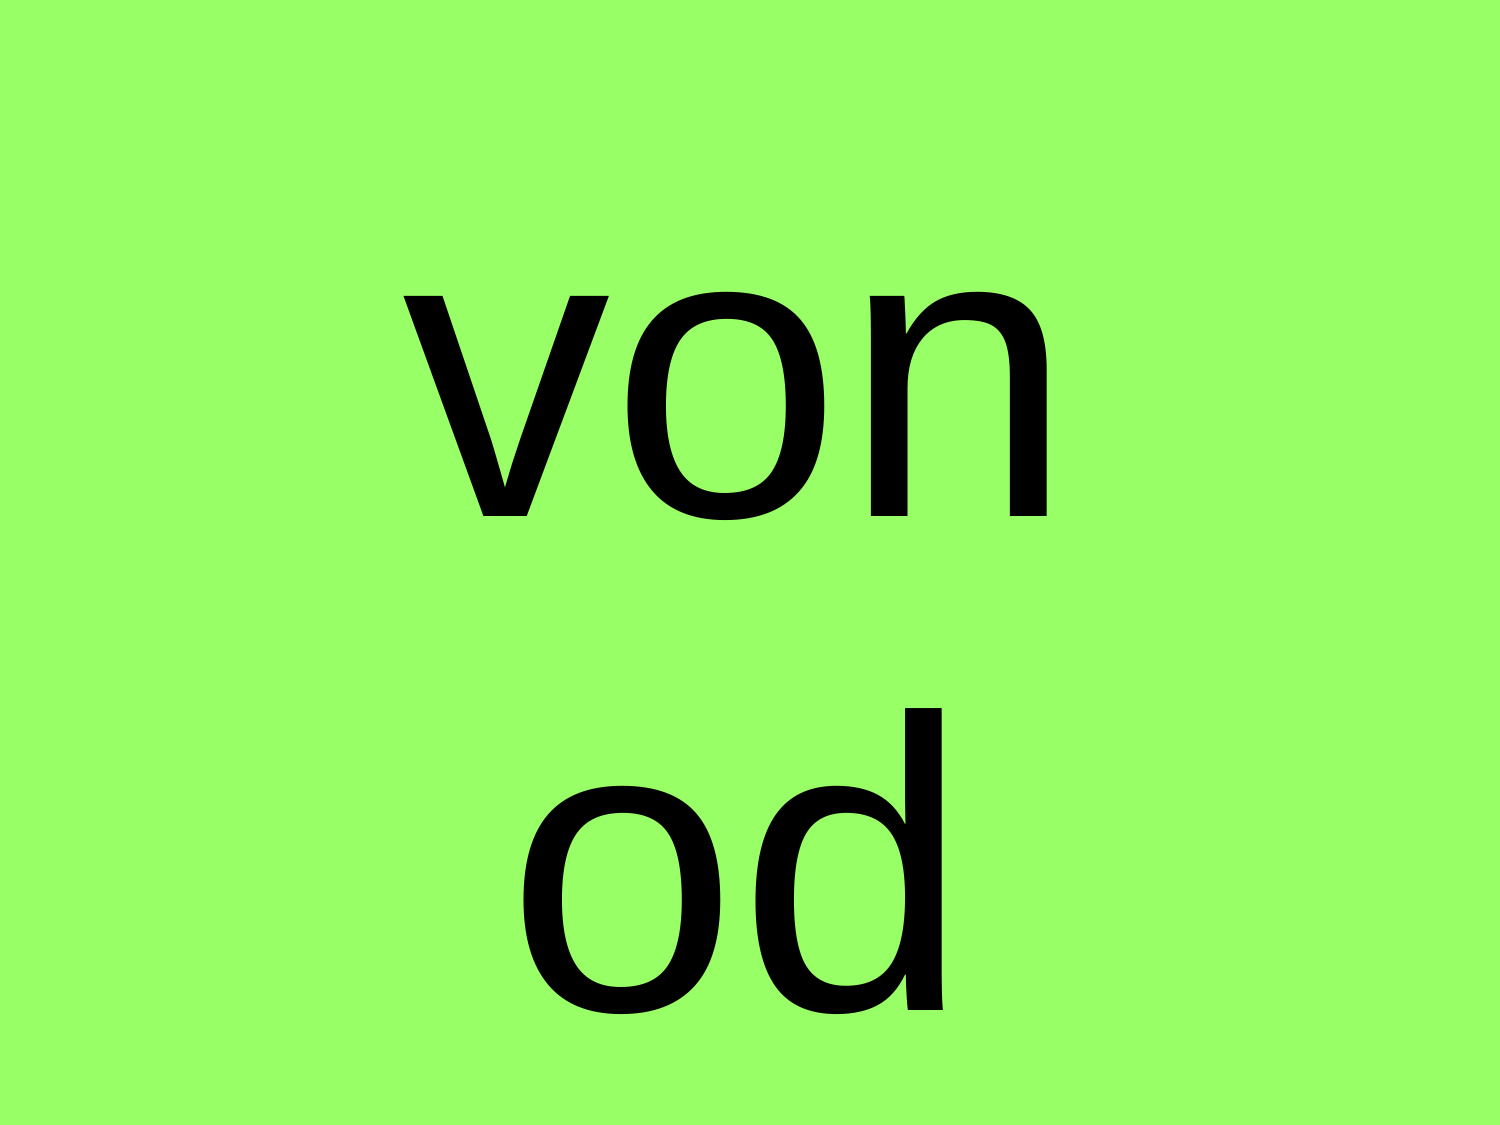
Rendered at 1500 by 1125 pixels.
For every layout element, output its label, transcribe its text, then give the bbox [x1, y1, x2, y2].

title von [88, 92, 1388, 586]
subtitle od [76, 586, 1400, 1102]
